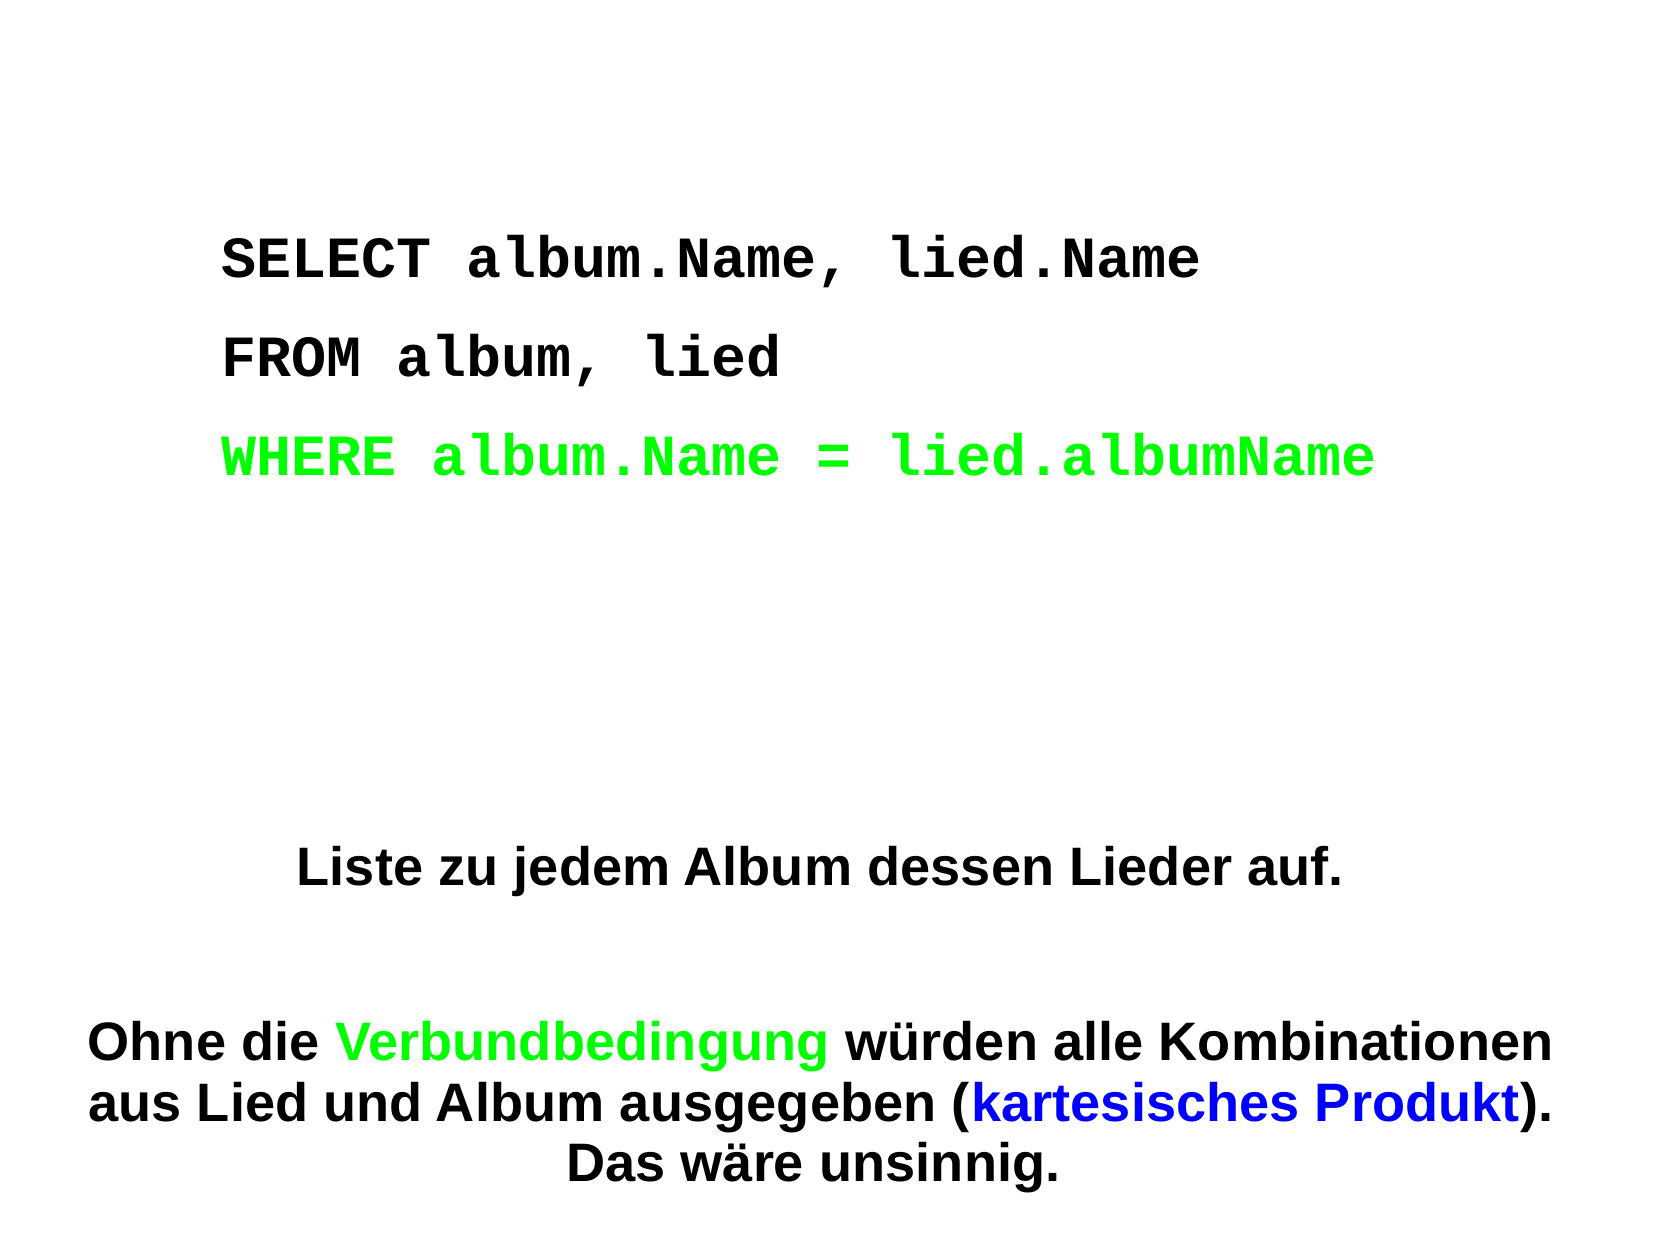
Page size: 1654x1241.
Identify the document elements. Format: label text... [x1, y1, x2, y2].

title Ohne die Verbundbedingung würden alle Kombinationen aus Lied und Album ausgegeben (kartesisches Produkt). Das wäre unsinnig. [76, 1009, 1566, 1196]
title Liste zu jedem Album dessen Lieder auf. [76, 787, 1566, 945]
text_box SELECT album.Name, lied.Name FROM album, lied WHERE album.Name = lied.albumName [206, 188, 1565, 470]
